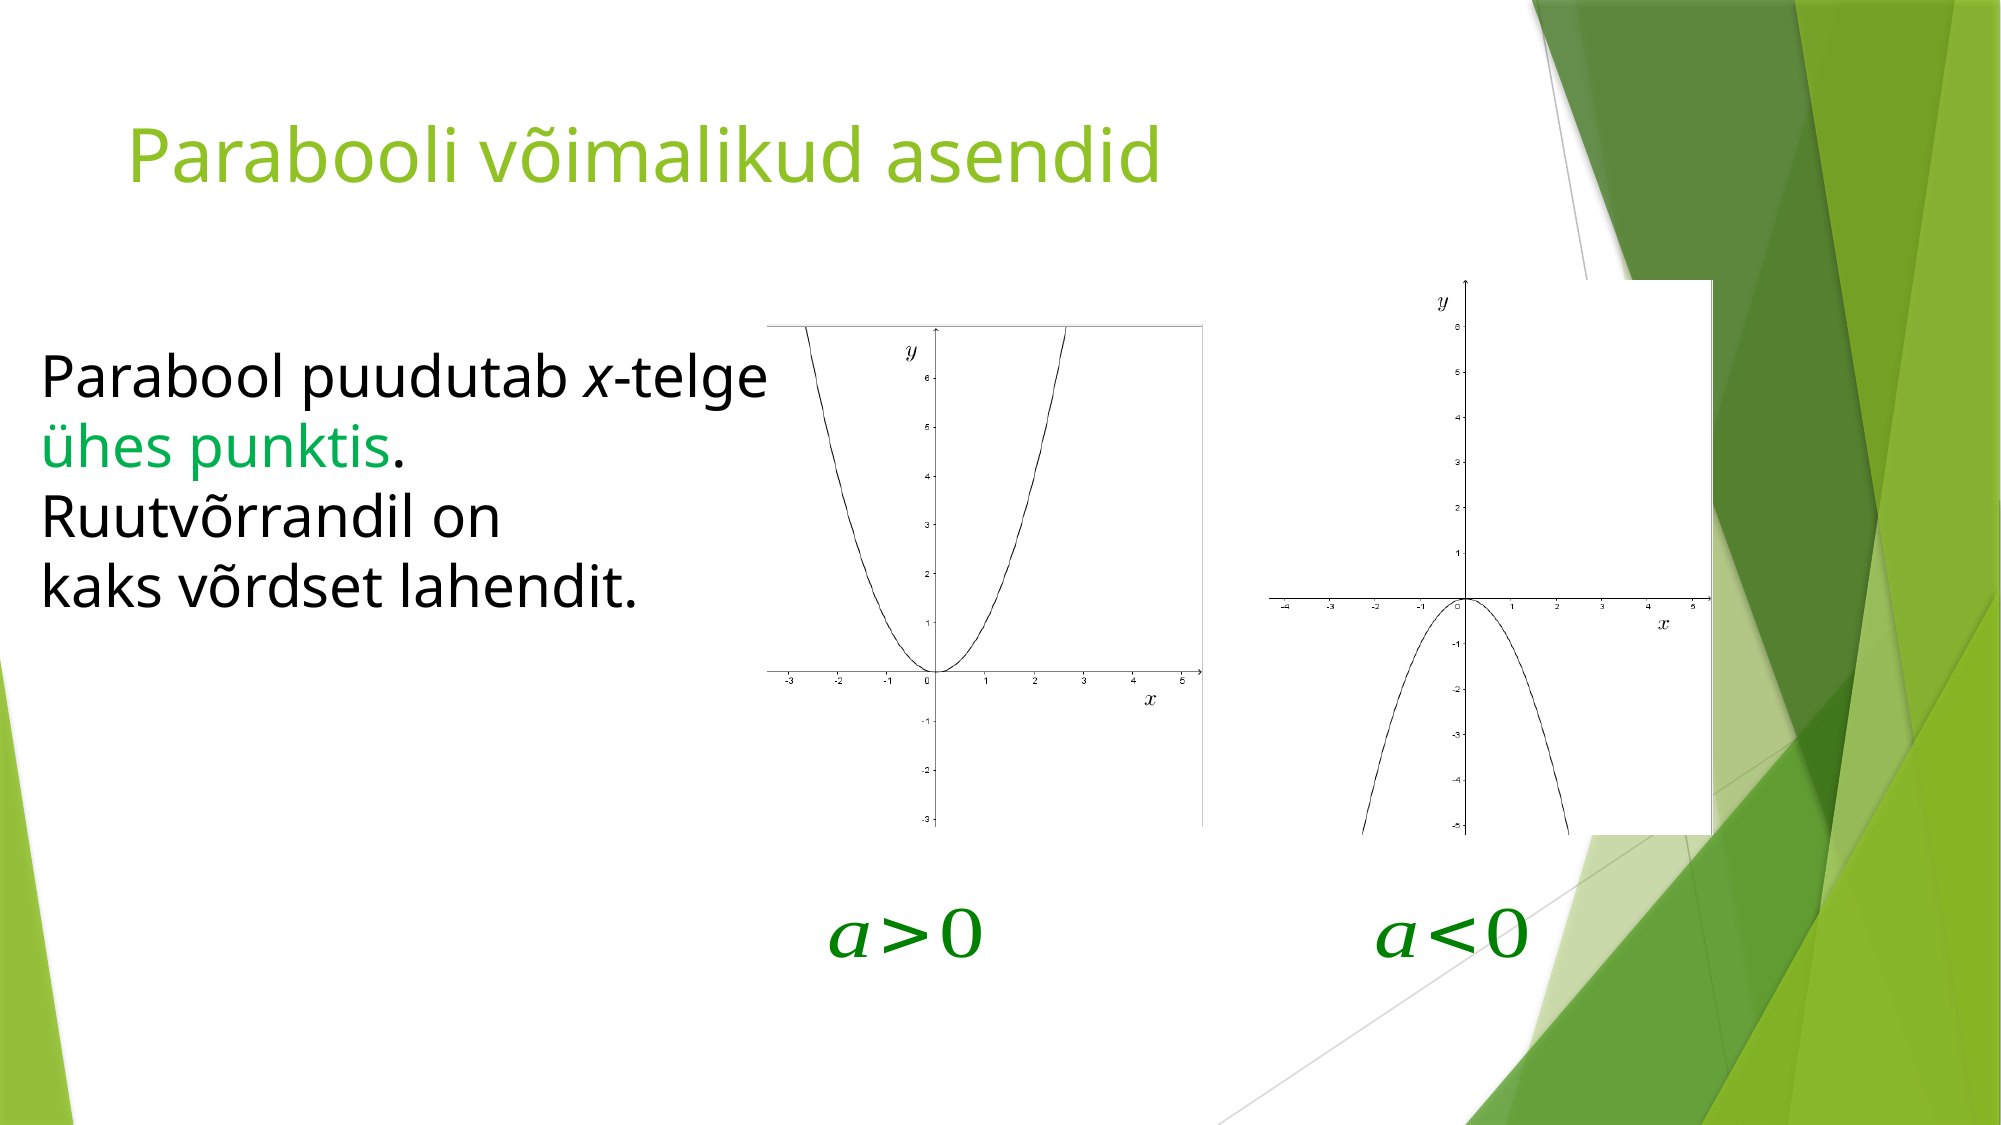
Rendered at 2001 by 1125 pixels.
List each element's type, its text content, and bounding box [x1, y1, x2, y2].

chart [1362, 892, 1541, 974]
chart [816, 892, 995, 974]
picture [767, 324, 1203, 827]
picture [1269, 280, 1713, 835]
title Parabooli võimalikud asendid [111, 99, 1522, 317]
text_box Parabool puudutab x-telge ühes punktis. Ruutvõrrandil on kaks võrdset lahendit. [25, 332, 767, 627]
